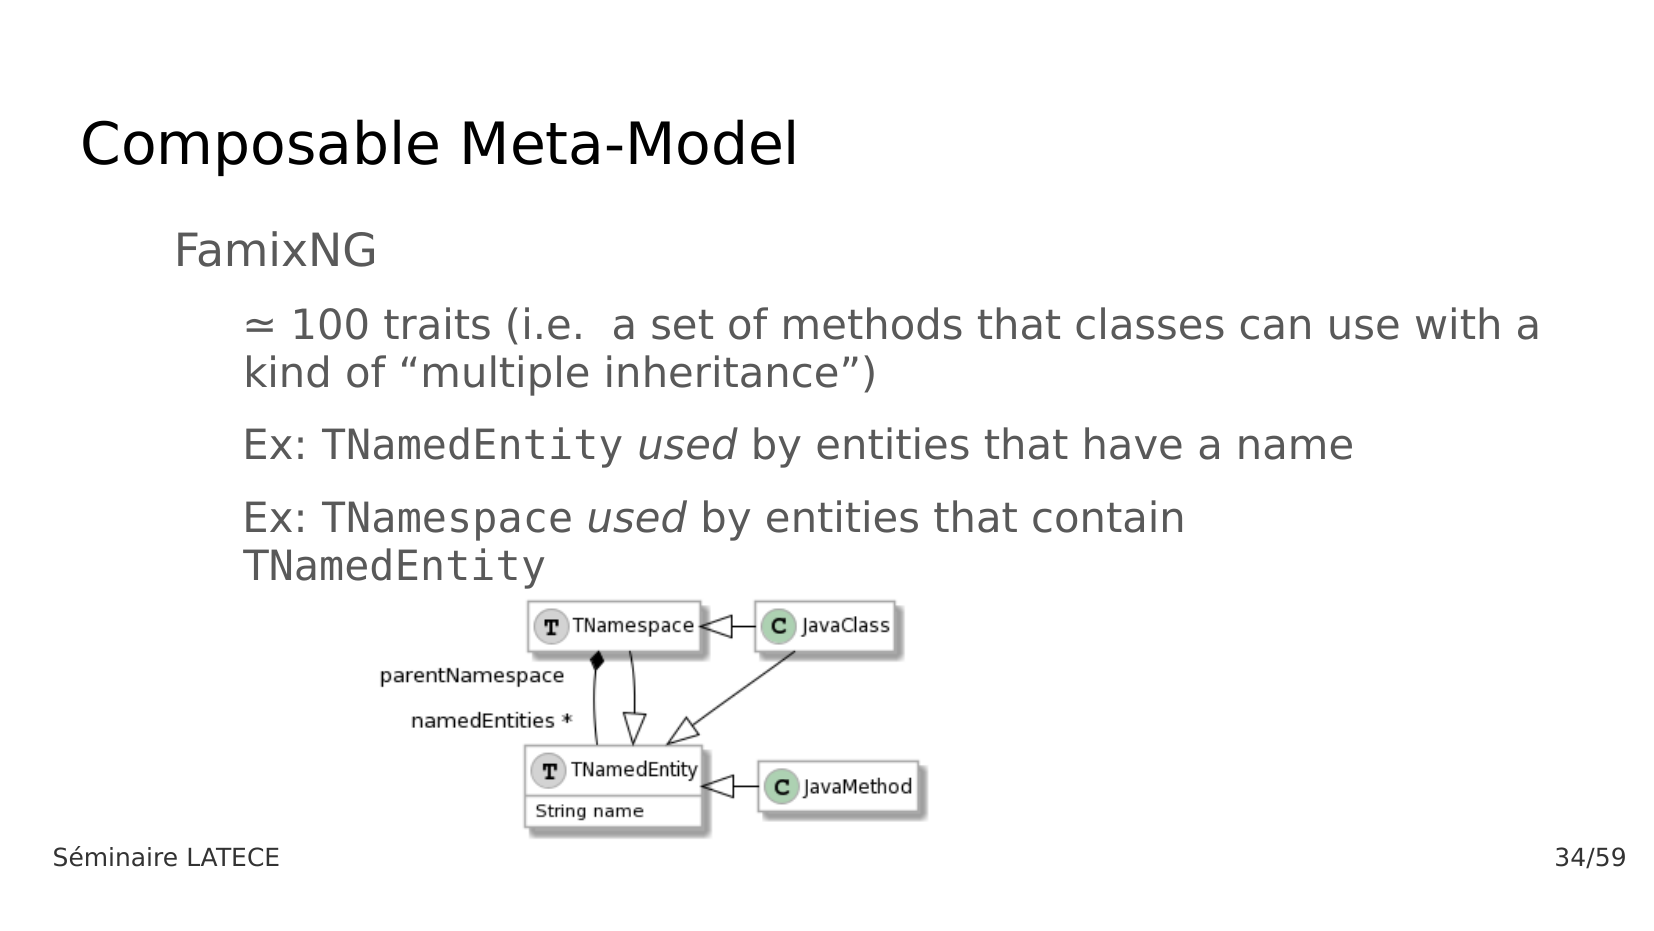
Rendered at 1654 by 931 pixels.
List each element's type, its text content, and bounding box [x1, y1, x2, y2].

title Composable Meta-Model [80, 97, 1479, 192]
picture [371, 590, 938, 847]
list FamixNG ≃ 100 traits (i.e. a set of methods that classes can use with a kind of “multiple inheritance”) Ex: TNamedEntity used by entities that have a name Ex: TNamespace used by entities that contain TNamedEntity [157, 223, 1578, 797]
